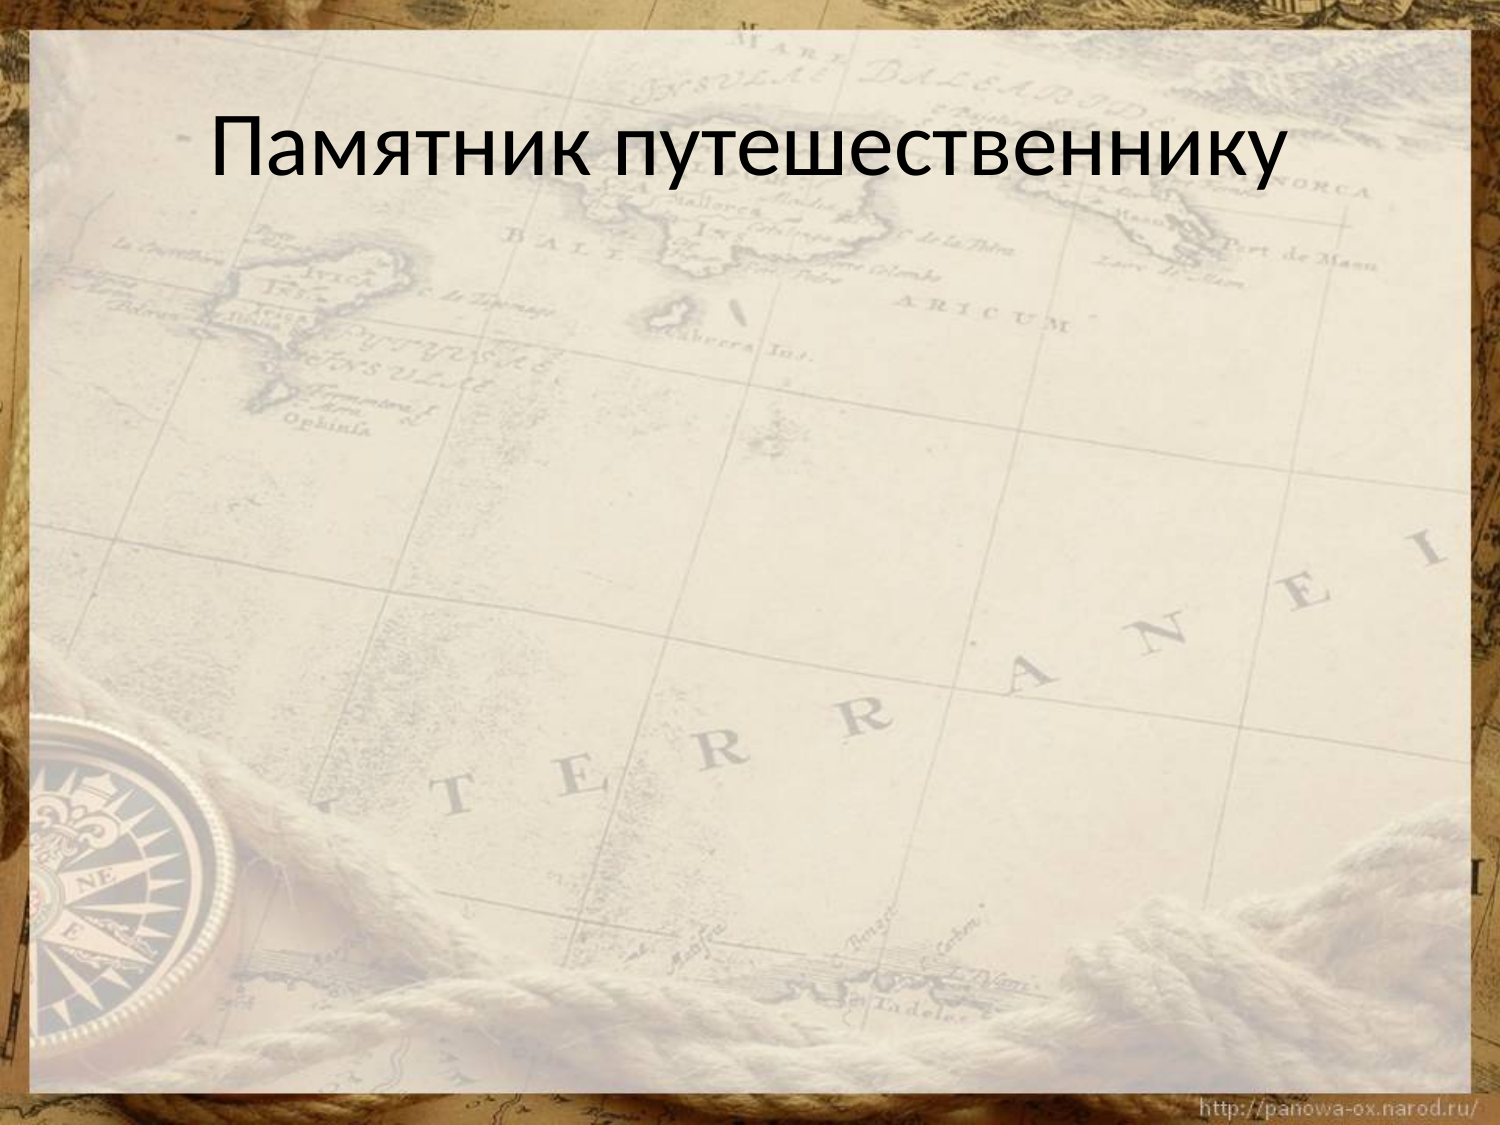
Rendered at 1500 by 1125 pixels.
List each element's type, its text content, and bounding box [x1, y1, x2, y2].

title Памятник путешественнику [75, 45, 1426, 233]
